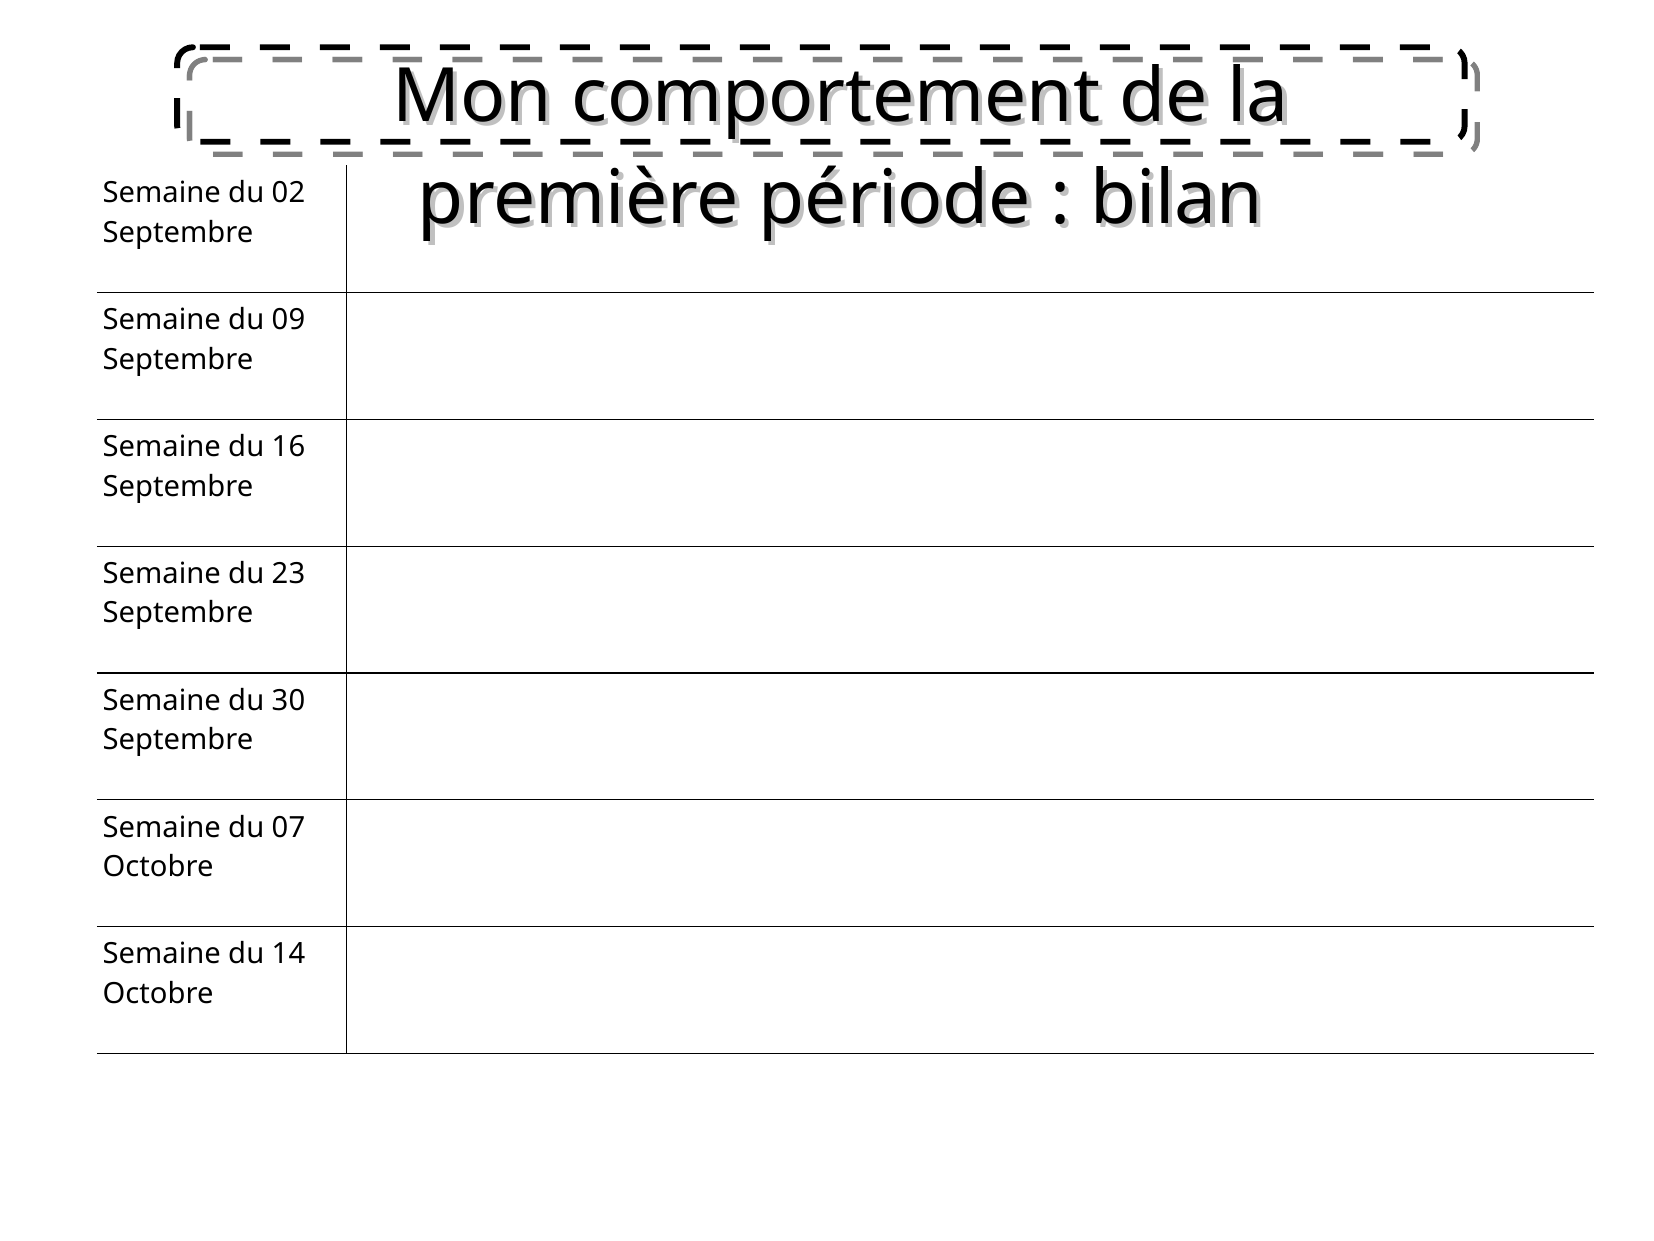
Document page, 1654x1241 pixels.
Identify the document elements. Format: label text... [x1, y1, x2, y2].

table_cell [347, 420, 1594, 546]
table_cell Semaine du 30 Septembre [97, 674, 346, 799]
table_cell [347, 674, 1594, 799]
table_header Semaine du 02 Septembre [97, 165, 346, 292]
table_cell [347, 293, 1594, 419]
text_box Mon comportement de la première période : bilan [220, 33, 1461, 151]
table_cell Semaine du 07 Octobre [97, 800, 346, 926]
table_cell [347, 927, 1594, 1053]
table_cell Semaine du 09 Septembre [97, 293, 346, 419]
table_header [347, 165, 1594, 292]
table_cell Semaine du 16 Septembre [97, 420, 346, 546]
table_cell [347, 547, 1594, 672]
table_cell Semaine du 14 Octobre [97, 927, 346, 1053]
table_cell Semaine du 23 Septembre [97, 547, 346, 672]
table_cell [347, 800, 1594, 926]
